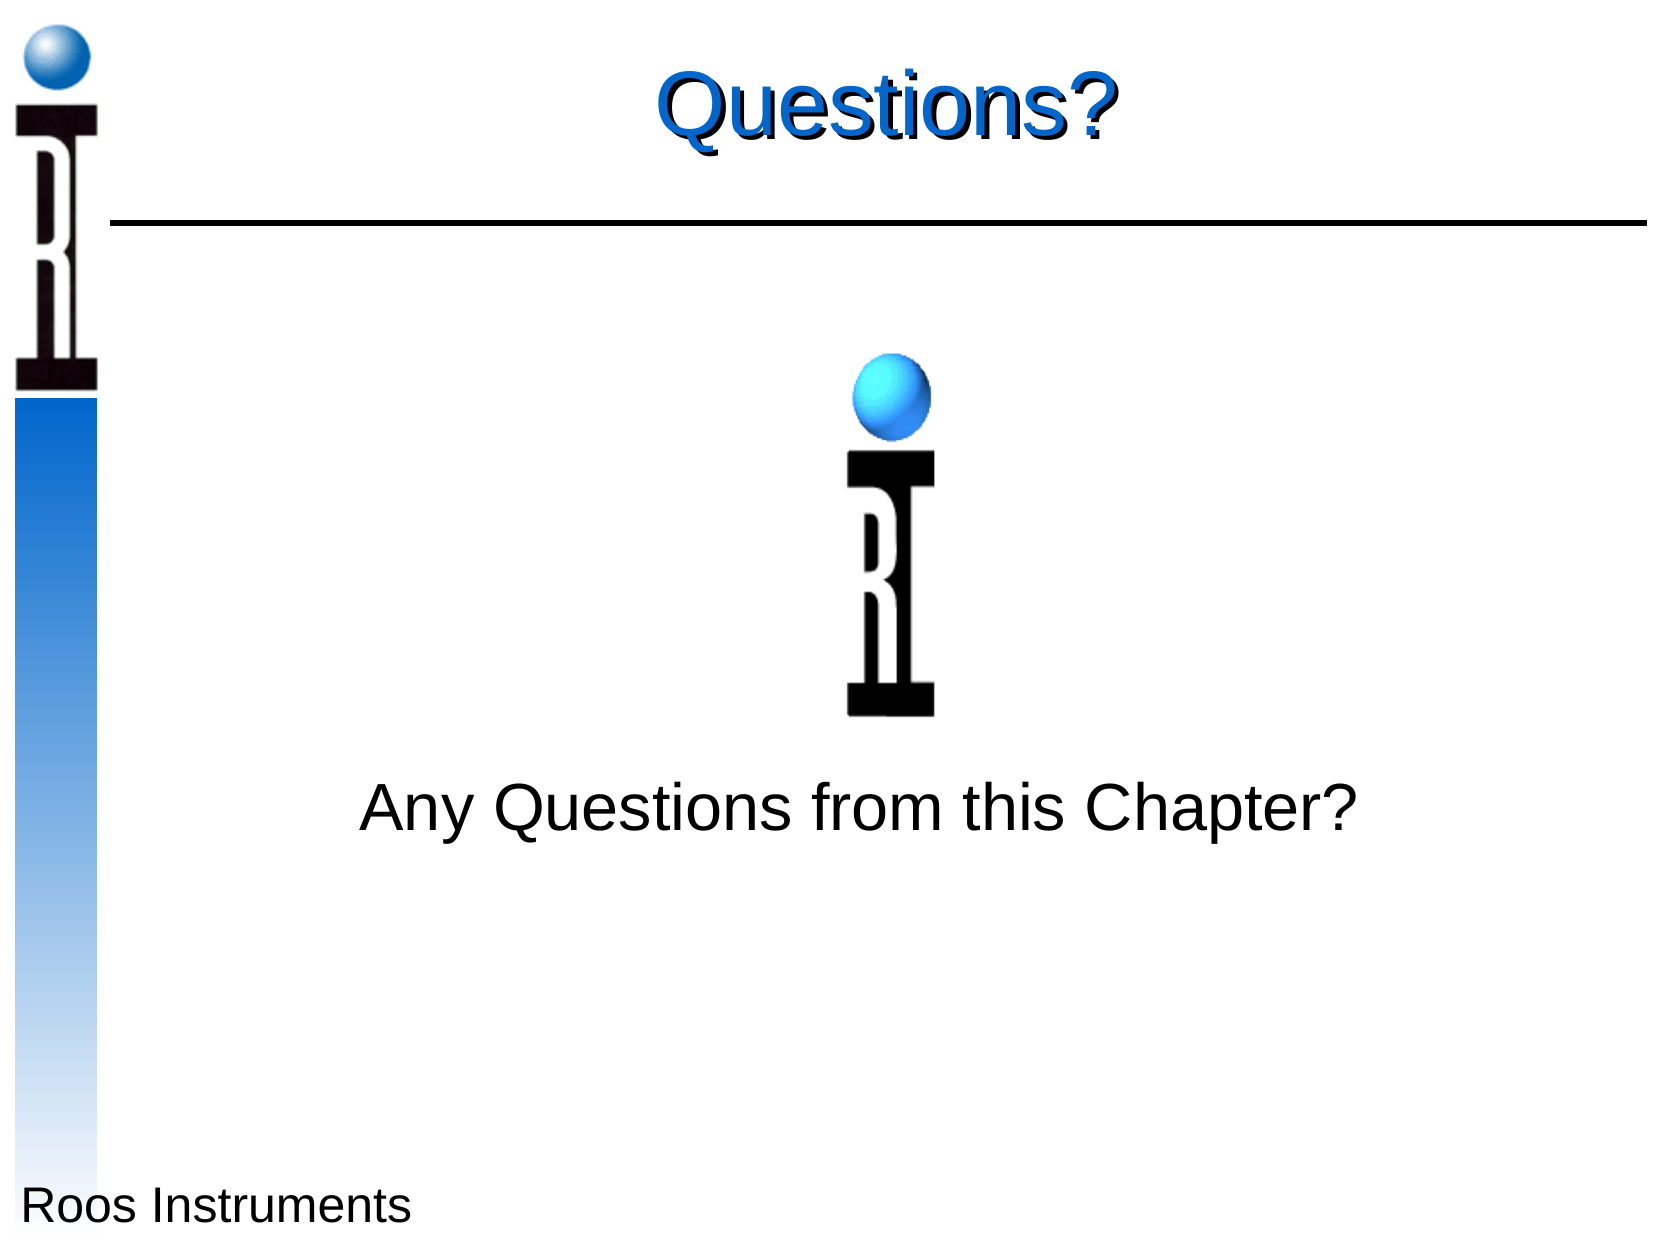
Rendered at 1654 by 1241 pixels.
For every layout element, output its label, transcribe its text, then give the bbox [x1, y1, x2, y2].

picture [811, 348, 966, 727]
title Questions? [121, 0, 1654, 208]
picture [11, 20, 103, 398]
list Any Questions from this Chapter? [215, 769, 1487, 1030]
